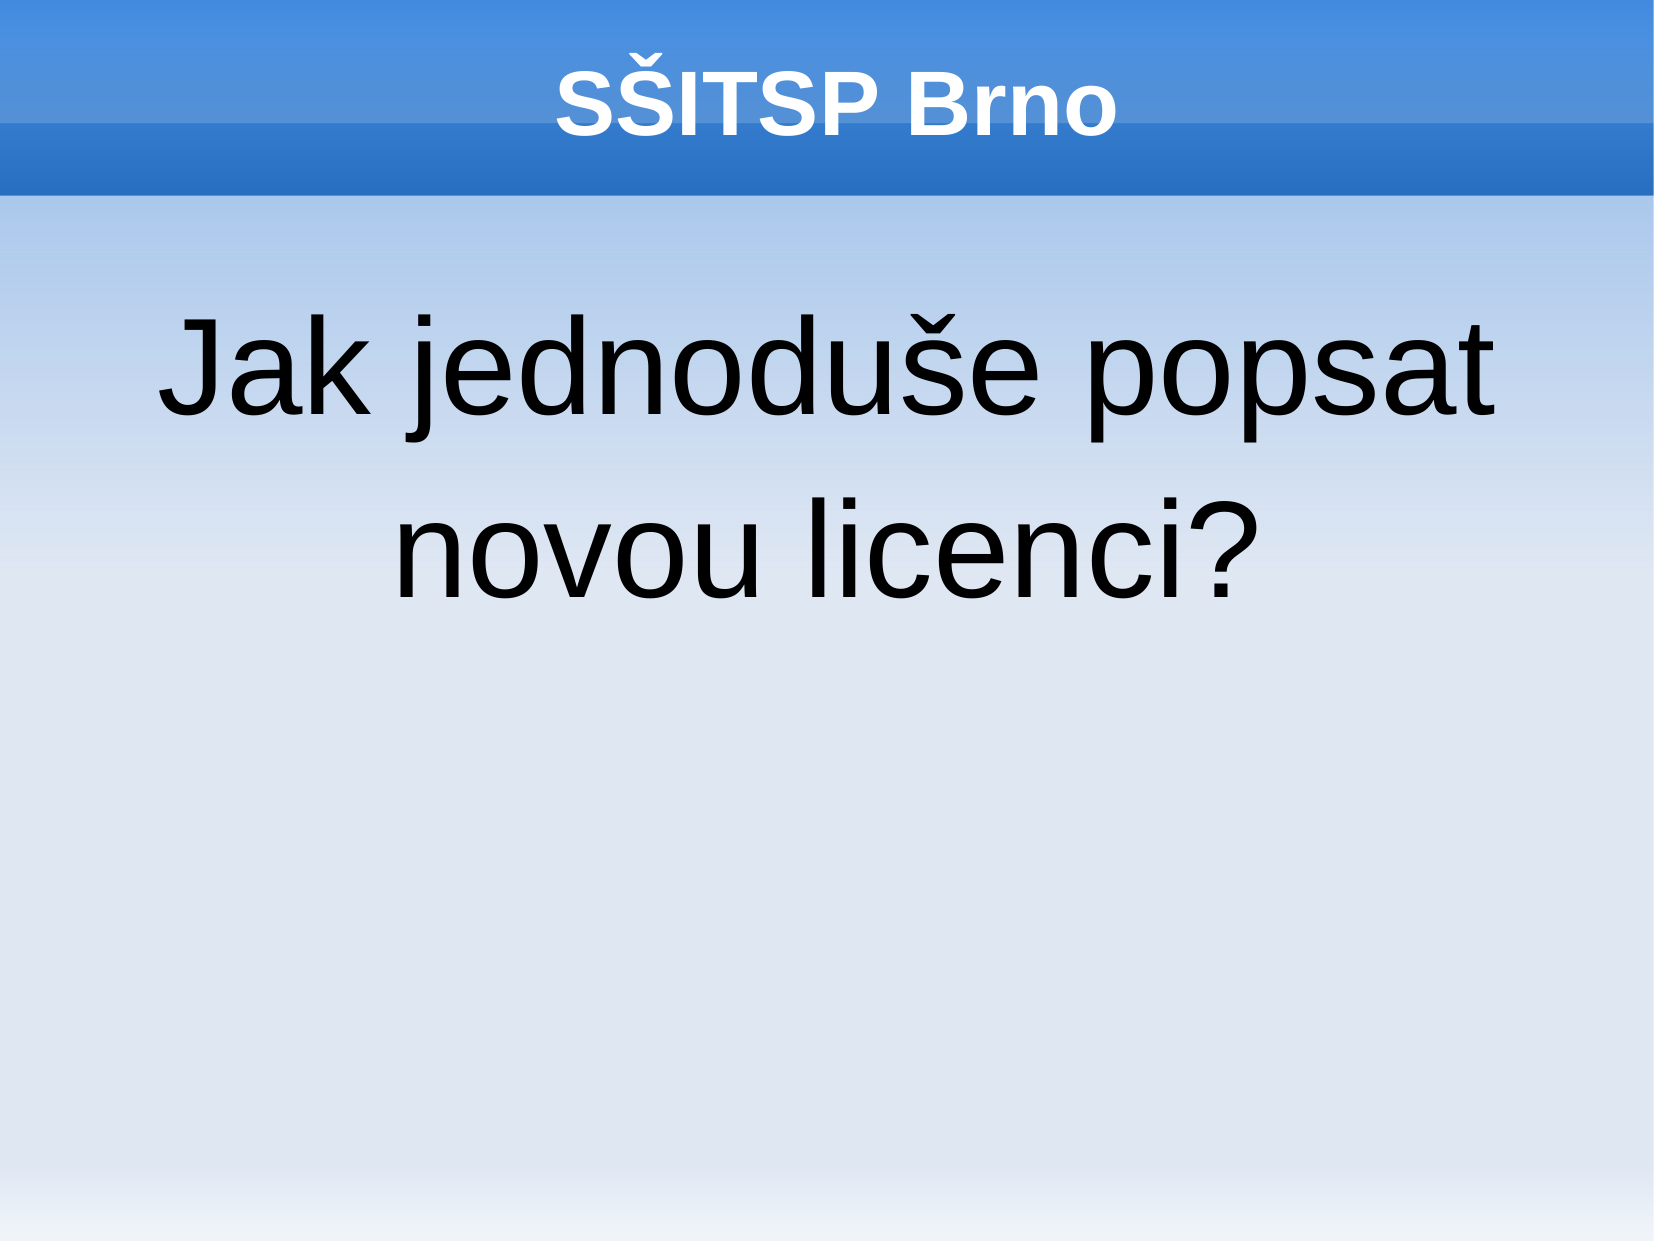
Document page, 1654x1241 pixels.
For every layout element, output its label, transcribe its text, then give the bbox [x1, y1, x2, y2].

picture [0, 0, 1654, 1241]
title SŠITSP Brno [76, 7, 1565, 200]
list Jak jednoduše popsat novou licenci? [82, 290, 1571, 1094]
